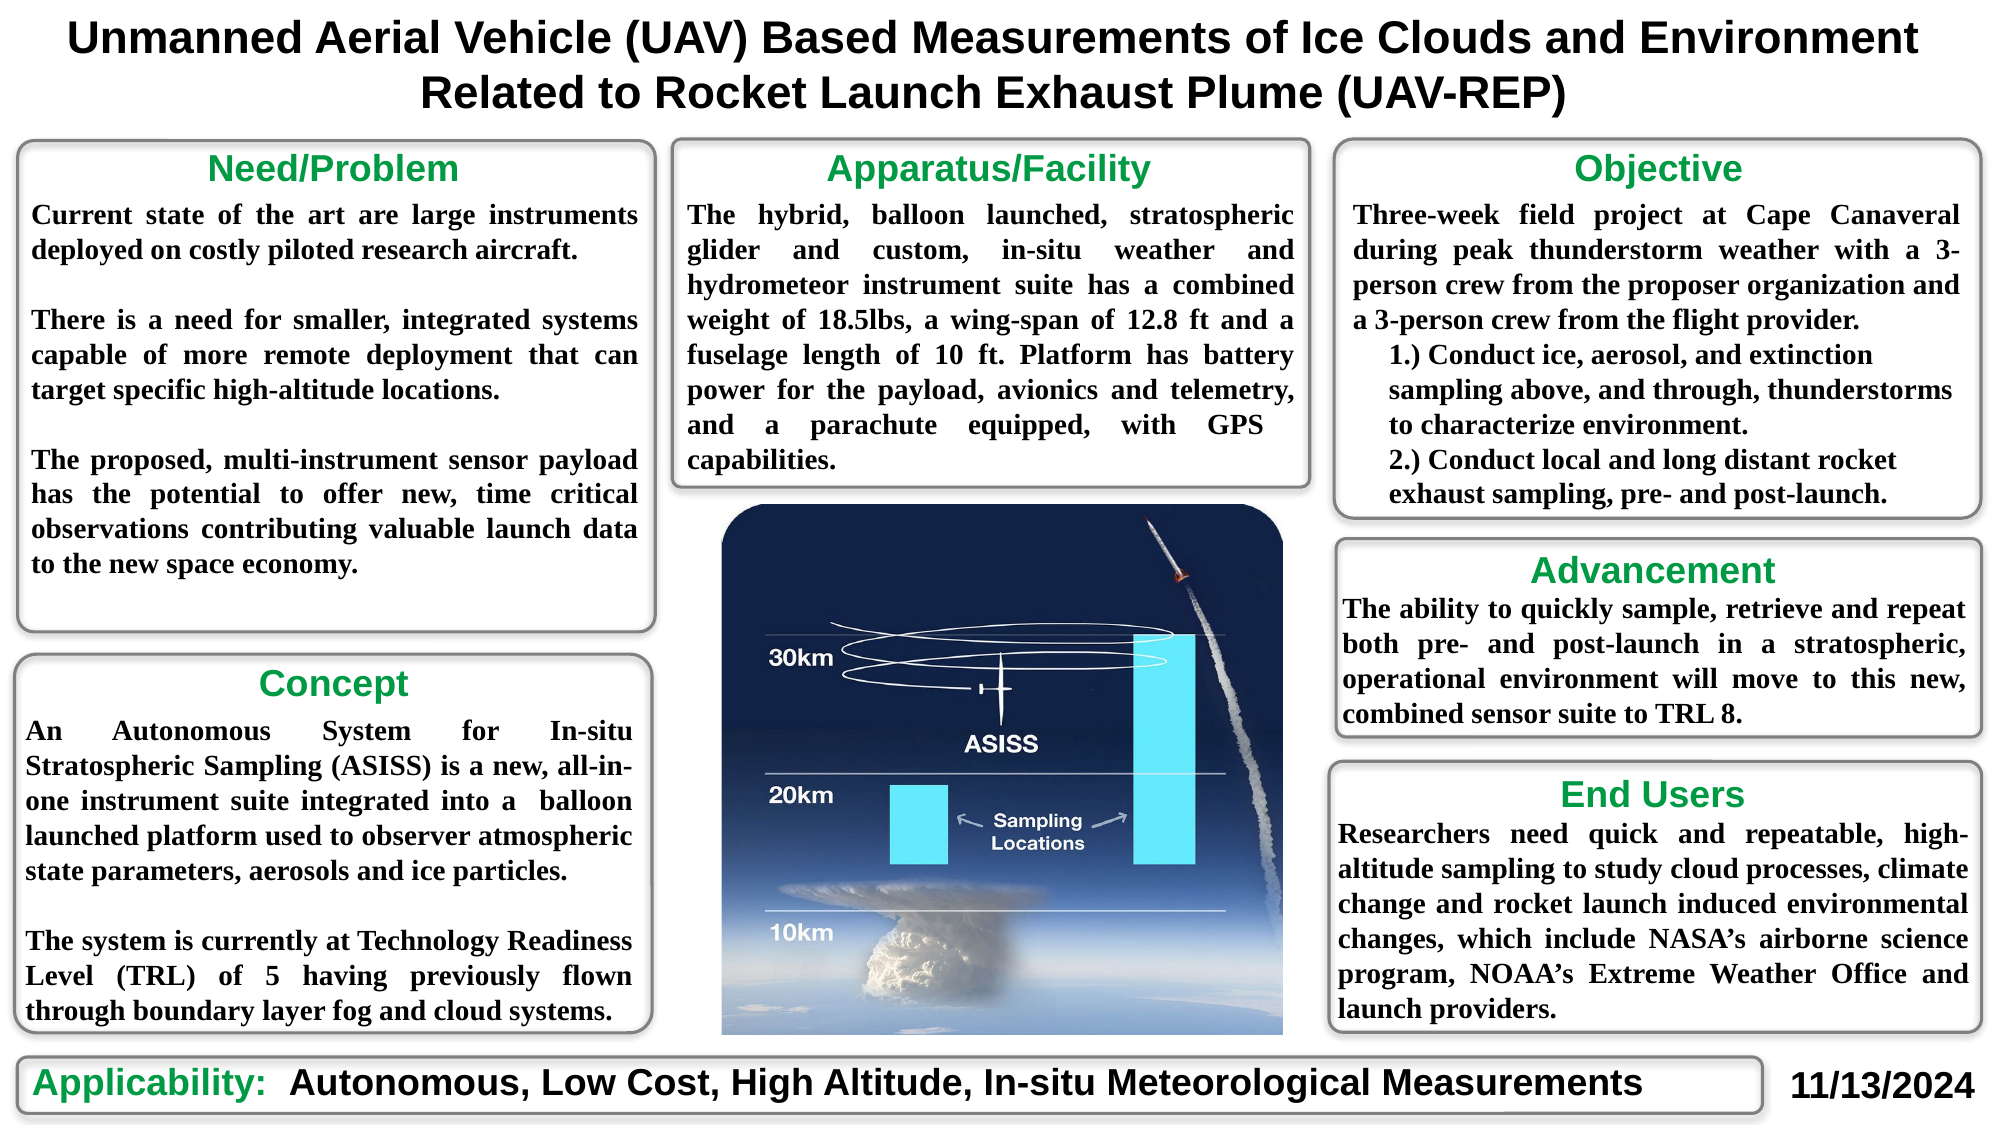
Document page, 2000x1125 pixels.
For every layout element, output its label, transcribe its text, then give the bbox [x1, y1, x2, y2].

text_box Applicability: Autonomous, Low Cost, High Altitude, In-situ Meteorological Measurements [17, 1051, 1763, 1111]
text_box Unmanned Aerial Vehicle (UAV) Based Measurements of Ice Clouds and Environment Related to Rocket Launch Exhaust Plume (UAV-REP) [0, 0, 1988, 125]
text_box Three-week field project at Cape Canaveral during peak thunderstorm weather with a 3-person crew from the proposer organization and a 3-person crew from the flight provider. 1.) Conduct ice, aerosol, and extinction sampling above, and through, thunderstorms to characterize environment. 2.) Conduct local and long distant rocket exhaust sampling, pre- and post-launch. [1338, 187, 1976, 518]
text_box Advancement [1334, 541, 1972, 599]
text_box Concept [15, 655, 653, 713]
text_box 11/13/2024 [1775, 1053, 1990, 1114]
text_box Objective [1340, 140, 1978, 198]
text_box Apparatus/Facility [670, 140, 1308, 197]
text_box Need/Problem [14, 140, 653, 197]
text_box Researchers need quick and repeatable, high-altitude sampling to study cloud processes, climate change and rocket launch induced environmental changes, which include NASA’s airborne science program, NOAA’s Extreme Weather Office and launch providers. [1323, 806, 1985, 1032]
text_box Current state of the art are large instruments deployed on costly piloted research aircraft. There is a need for smaller, integrated systems capable of more remote deployment that can target specific high-altitude locations. The proposed, multi-instrument sensor payload has the potential to offer new, time critical observations contributing valuable launch data to the new space economy. [16, 187, 654, 588]
text_box The hybrid, balloon launched, stratospheric glider and custom, in-situ weather and hydrometeor instrument suite has a combined weight of 18.5lbs, a wing-span of 12.8 ft and a fuselage length of 10 ft. Platform has battery power for the payload, avionics and telemetry, and a parachute equipped, with GPS capabilities. [672, 187, 1310, 483]
picture [721, 504, 1283, 1035]
text_box End Users [1334, 766, 1972, 824]
text_box An Autonomous System for In-situ Stratospheric Sampling (ASISS) is a new, all-in-one instrument suite integrated into a balloon launched platform used to observer atmospheric state parameters, aerosols and ice particles. The system is currently at Technology Readiness Level (TRL) of 5 having previously flown through boundary layer fog and cloud systems. [10, 703, 649, 1034]
text_box The ability to quickly sample, retrieve and repeat both pre- and post-launch in a stratospheric, operational environment will move to this new, combined sensor suite to TRL 8. [1327, 582, 1982, 737]
